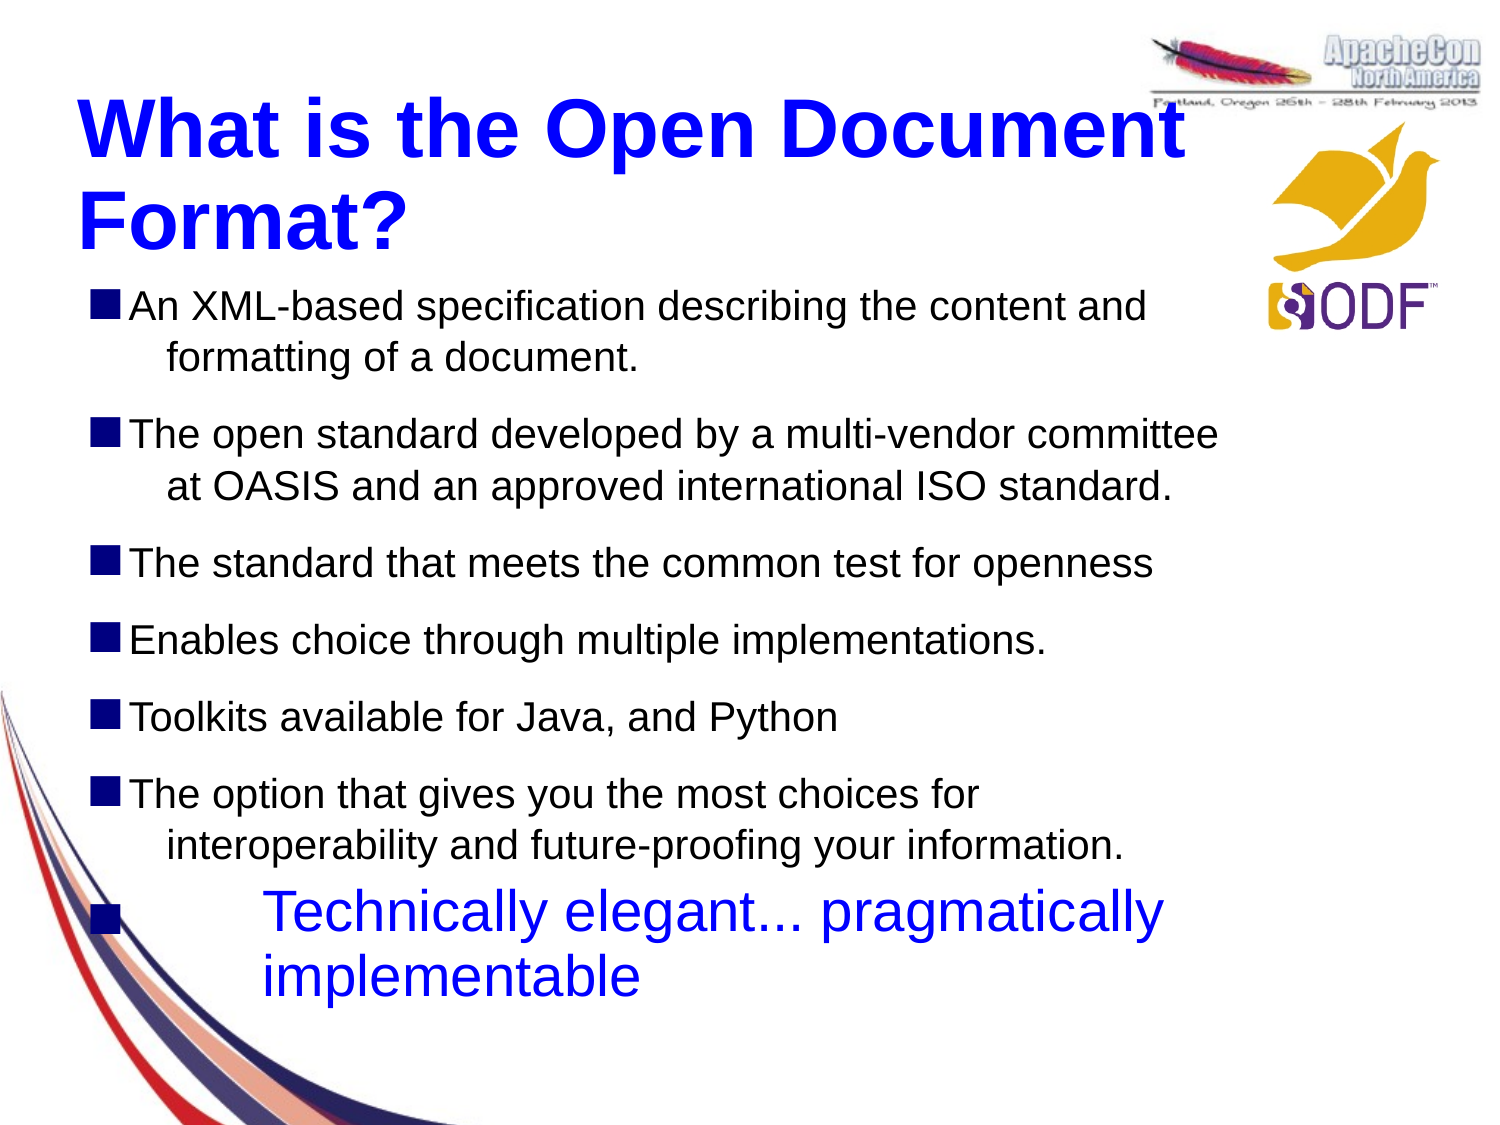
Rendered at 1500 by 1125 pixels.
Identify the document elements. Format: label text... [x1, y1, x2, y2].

title What is the Open Document Format? [62, 74, 1426, 276]
title Technically elegant... pragmatically implementable [248, 871, 1487, 1017]
picture [0, 0, 1500, 1125]
list An XML-based specification describing the content and formatting of a document. The open standard developed by a multi-vendor committee at OASIS and an approved international ISO standard. The standard that meets the common test for openness Enables choice through multiple implementations. Toolkits available for Java, and Python The option that gives you the most choices for interoperability and future-proofing your information. [75, 270, 1265, 1055]
